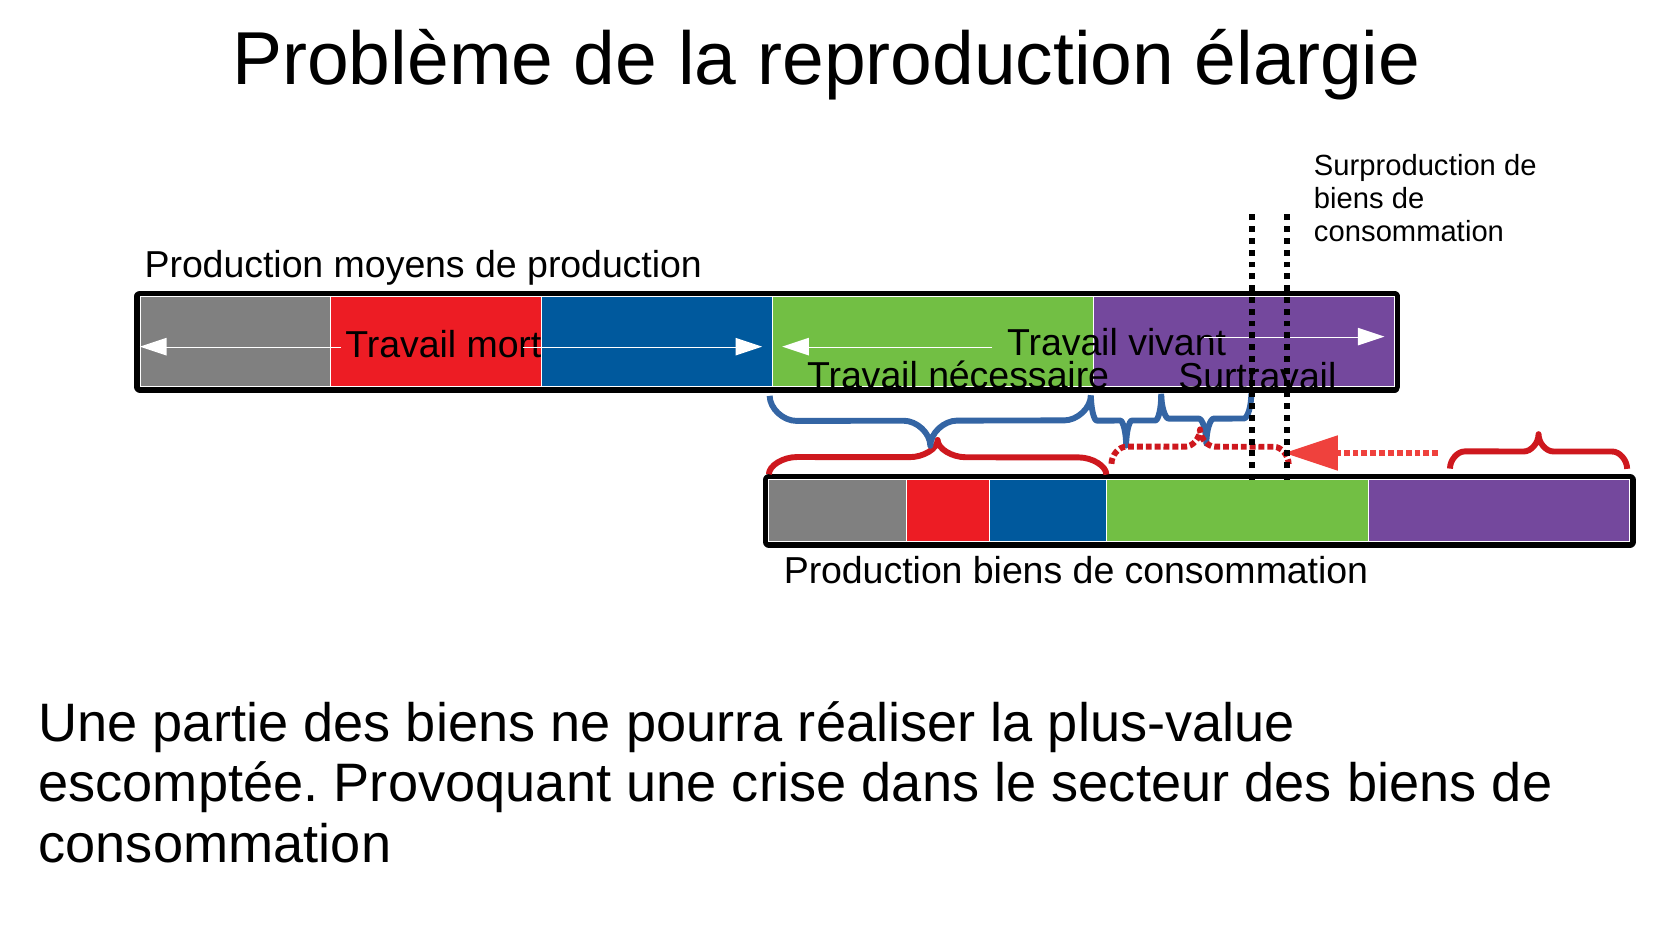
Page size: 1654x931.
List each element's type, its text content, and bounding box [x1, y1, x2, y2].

title Problème de la reproduction élargie [82, 11, 1571, 107]
text_box Production biens de consommation [768, 541, 1527, 599]
text_box Travail nécessaire [792, 346, 1159, 410]
text_box Production moyens de production [129, 236, 1235, 299]
text_box [140, 296, 1395, 387]
text_box [768, 479, 1630, 542]
text_box Une partie des biens ne pourra réaliser la plus-value escomptée. Provoquant une crise dans le secteur des biens de consommation [23, 685, 1607, 882]
text_box Travail vivant [992, 314, 1268, 378]
text_box Travail mort [330, 316, 580, 380]
text_box Surproduction de biens de consommation [1299, 141, 1560, 260]
text_box Surtravail [1163, 348, 1371, 412]
